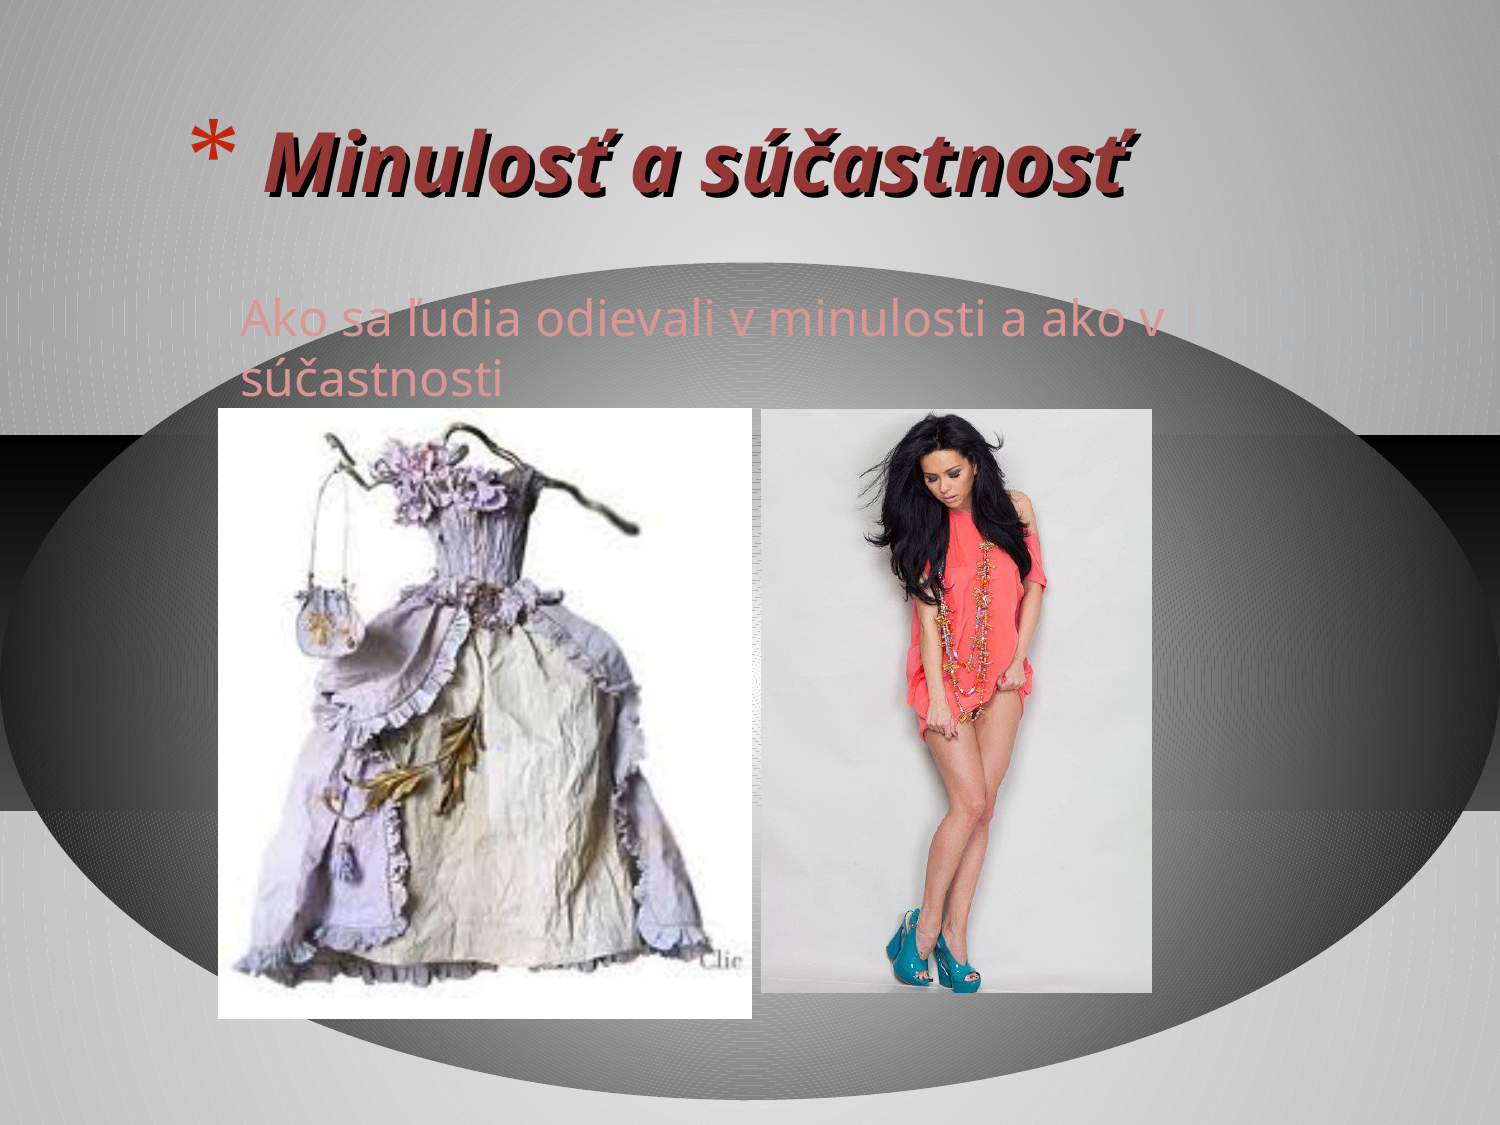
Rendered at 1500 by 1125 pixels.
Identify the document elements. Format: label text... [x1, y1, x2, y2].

subtitle Ako sa ľudia odievali v minulosti a ako v súčastnosti [225, 278, 1276, 925]
title Minulosť a súčastnosť [112, 101, 1353, 232]
picture [761, 409, 1152, 994]
picture [218, 408, 752, 1019]
